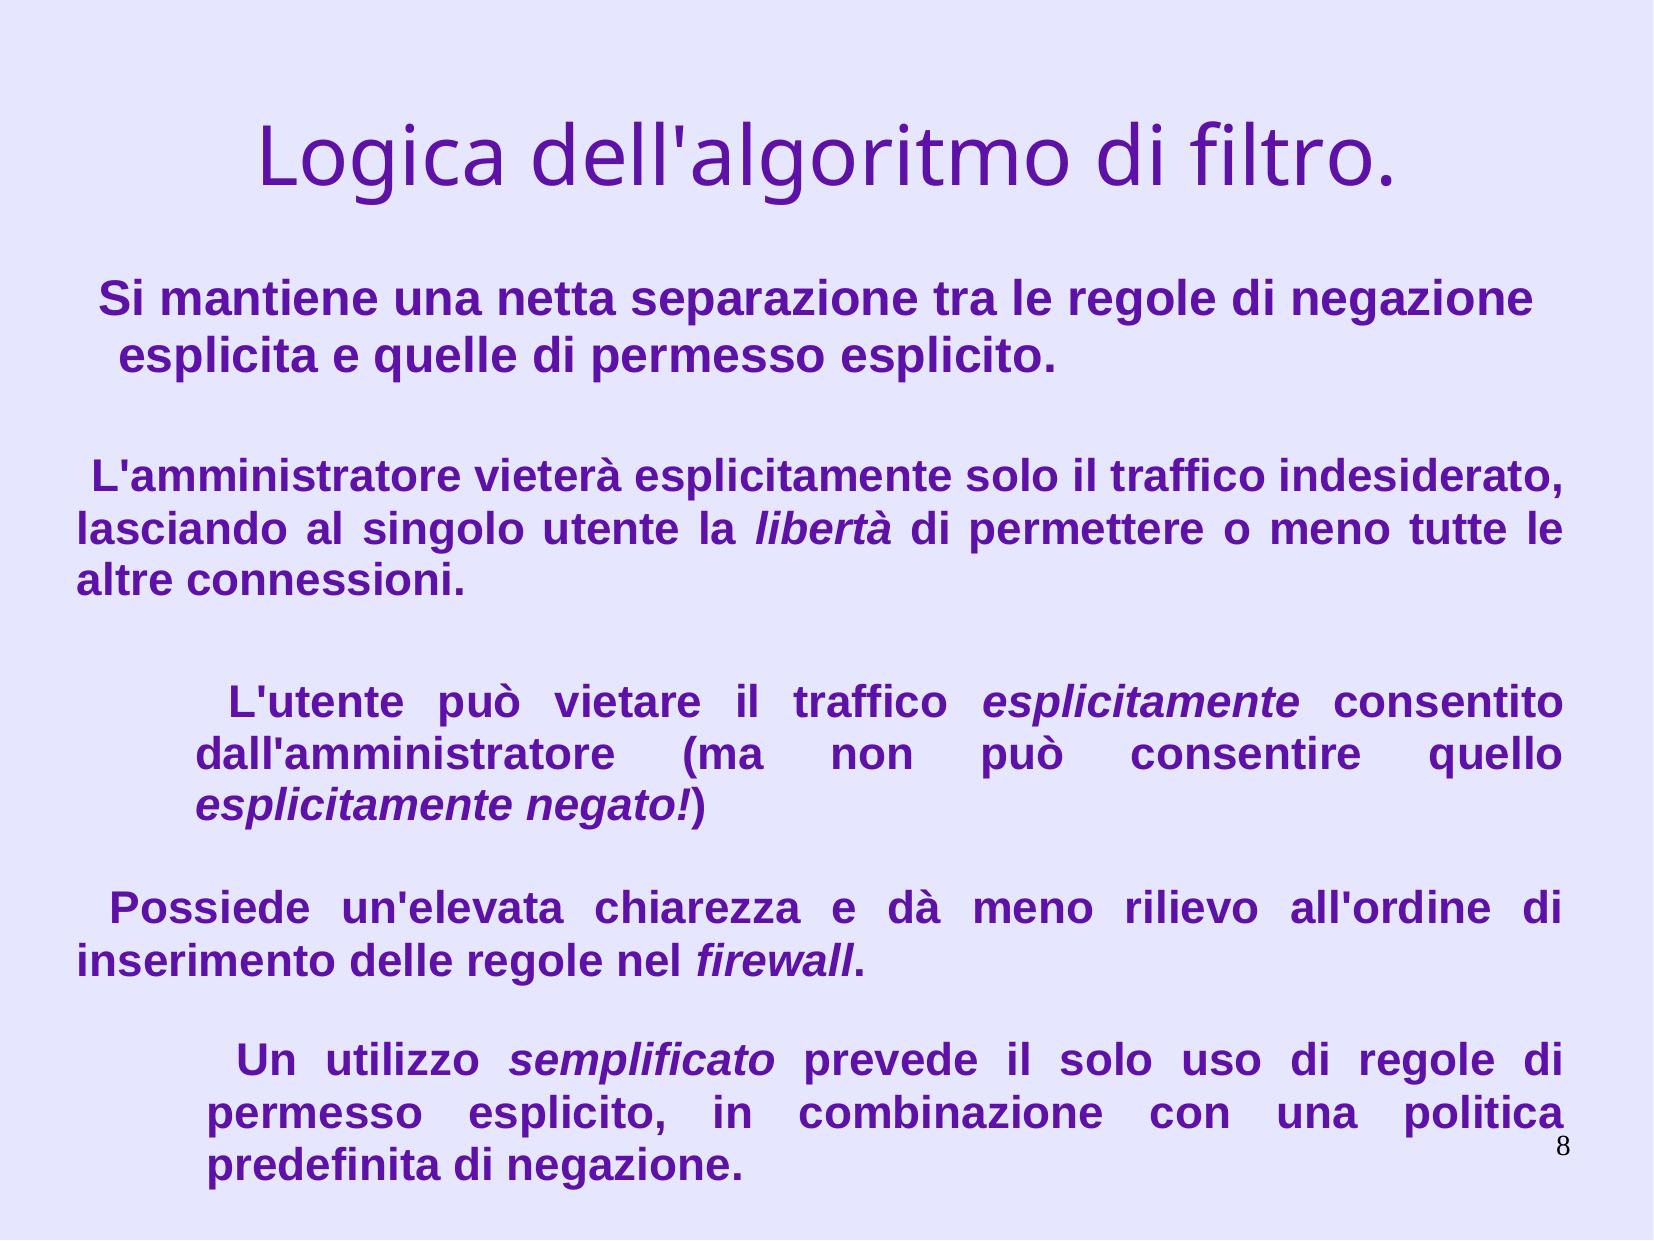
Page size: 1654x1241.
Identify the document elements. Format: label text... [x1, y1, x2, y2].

title Logica dell'algoritmo di filtro. [82, 49, 1571, 257]
text_box L'amministratore vieterà esplicitamente solo il traffico indesiderato, lasciando al singolo utente la libertà di permettere o meno tutte le altre connessioni. [76, 418, 1565, 630]
subtitle Si mantiene una netta separazione tra le regole di negazione esplicita e quelle di permesso esplicito. [47, 236, 1536, 414]
text_box Un utilizzo semplificato prevede il solo uso di regole di permesso esplicito, in combinazione con una politica predefinita di negazione. [206, 1026, 1565, 1190]
text_box L'utente può vietare il traffico esplicitamente consentito dall'amministratore (ma non può consentire quello esplicitamente negato!) [194, 652, 1565, 850]
text_box Possiede un'elevata chiarezza e dà meno rilievo all'ordine di inserimento delle regole nel firewall. [76, 856, 1565, 1004]
